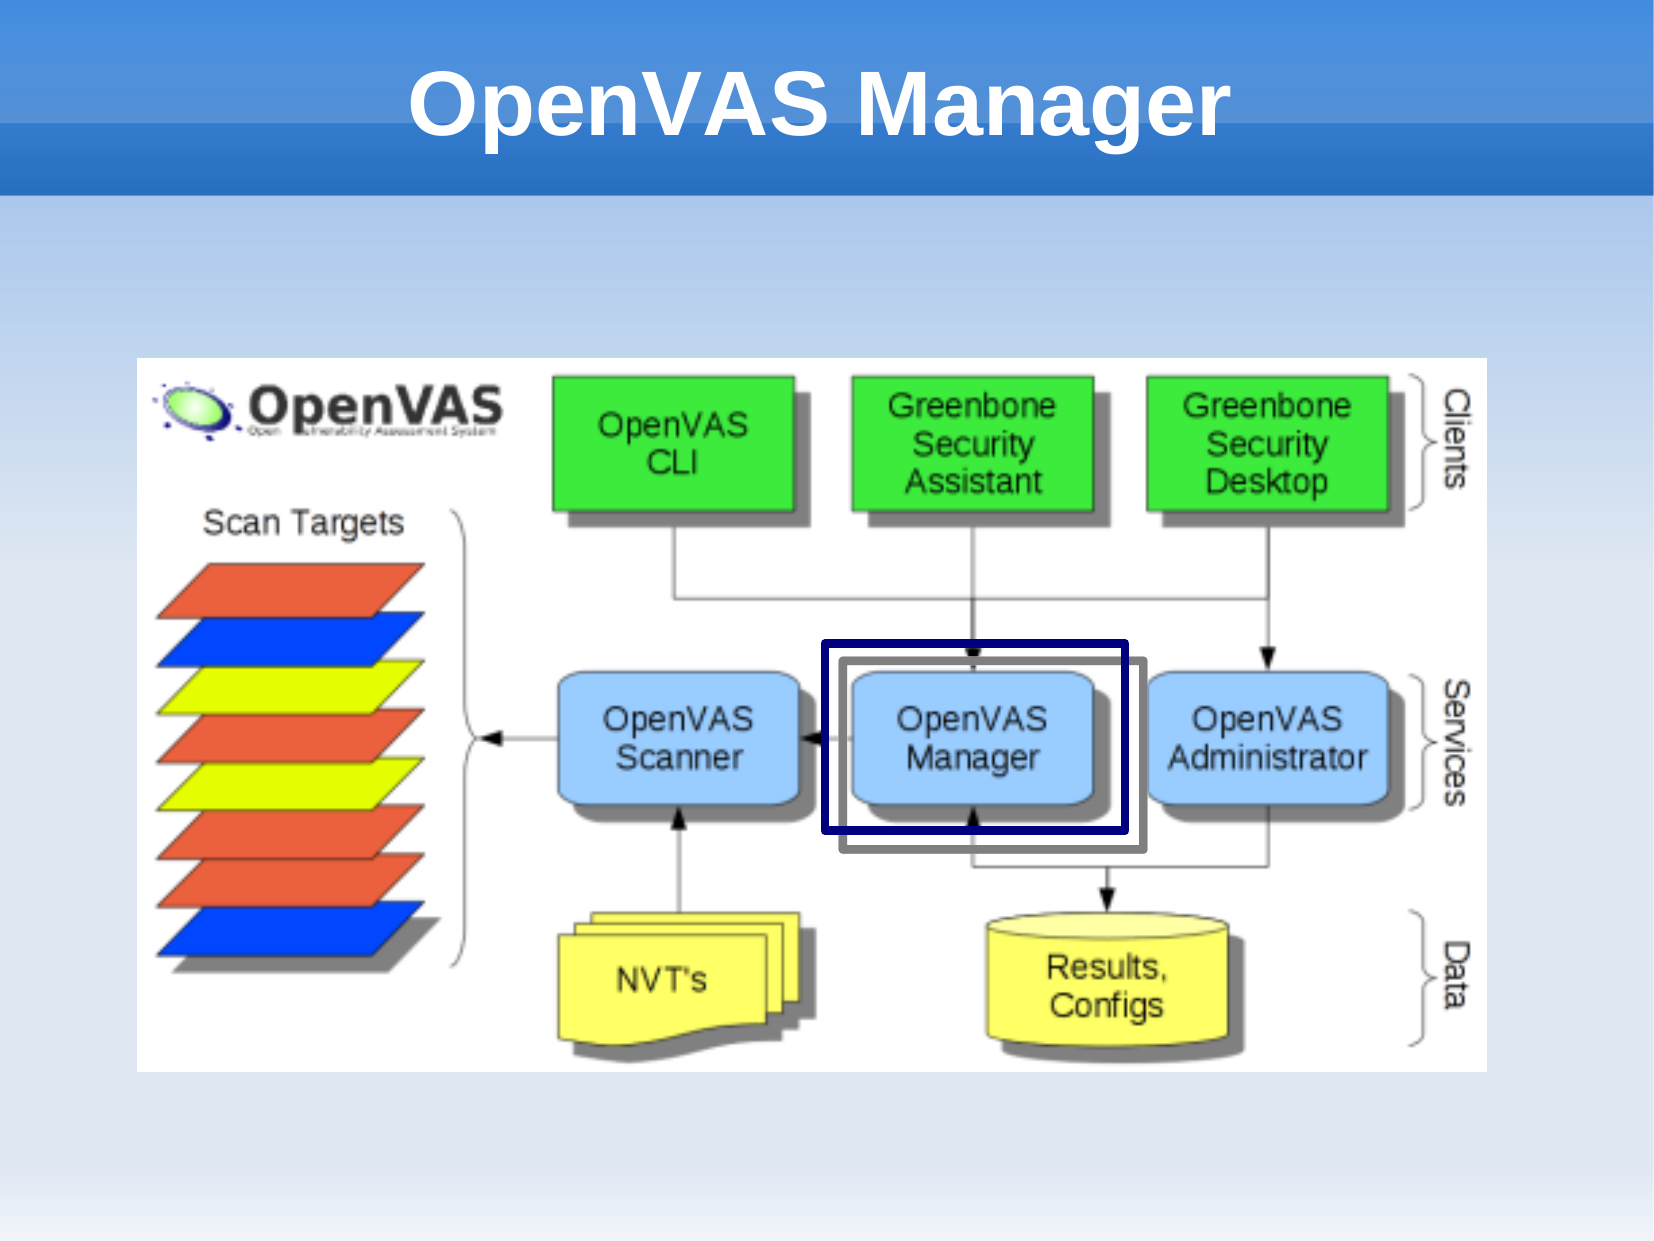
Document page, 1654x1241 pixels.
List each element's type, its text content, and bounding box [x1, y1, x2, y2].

title OpenVAS Manager [76, 0, 1565, 208]
picture [0, 0, 1654, 1241]
